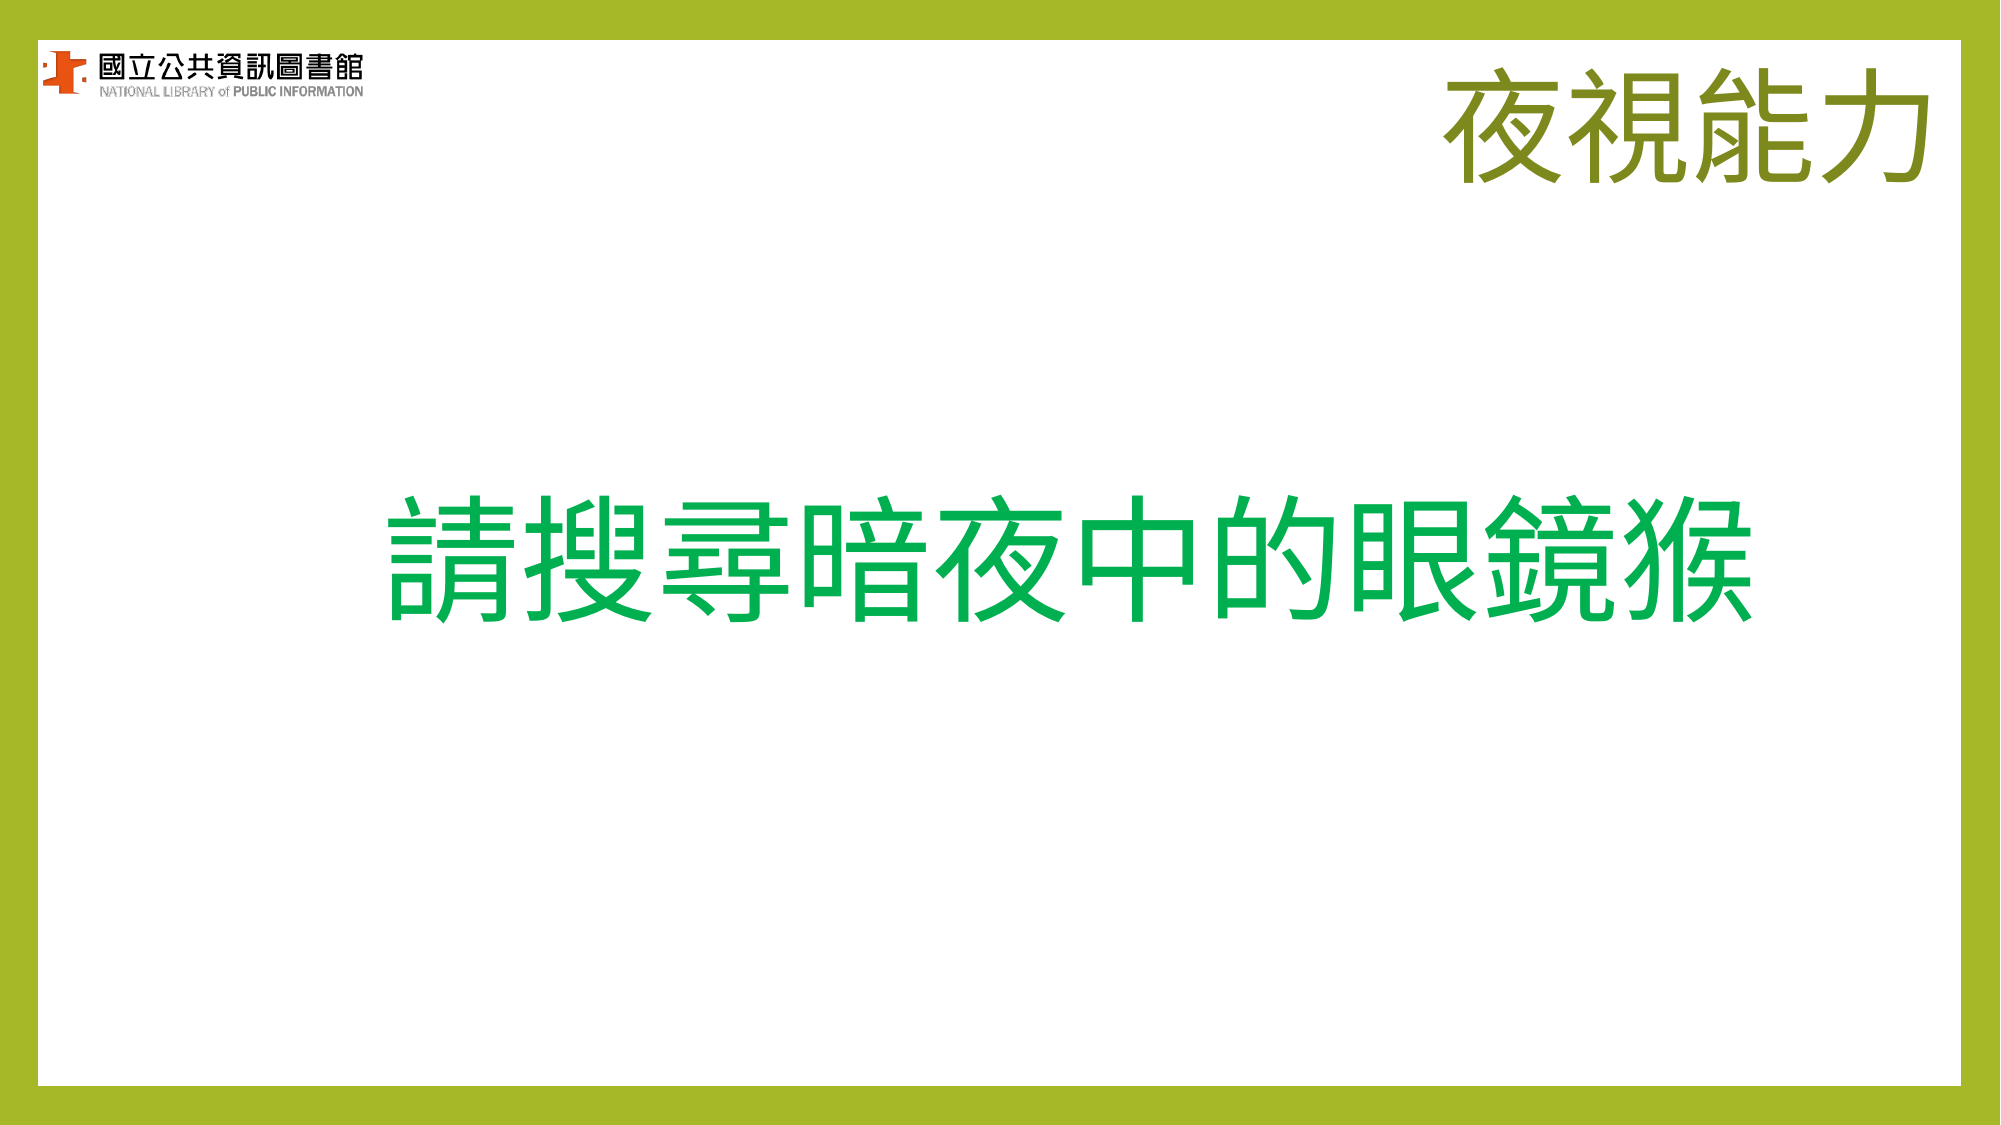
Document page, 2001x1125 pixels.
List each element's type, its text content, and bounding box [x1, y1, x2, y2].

text_box 夜視能力 [1425, 40, 1977, 208]
text_box 請搜尋暗夜中的眼鏡猴 [367, 466, 1786, 649]
